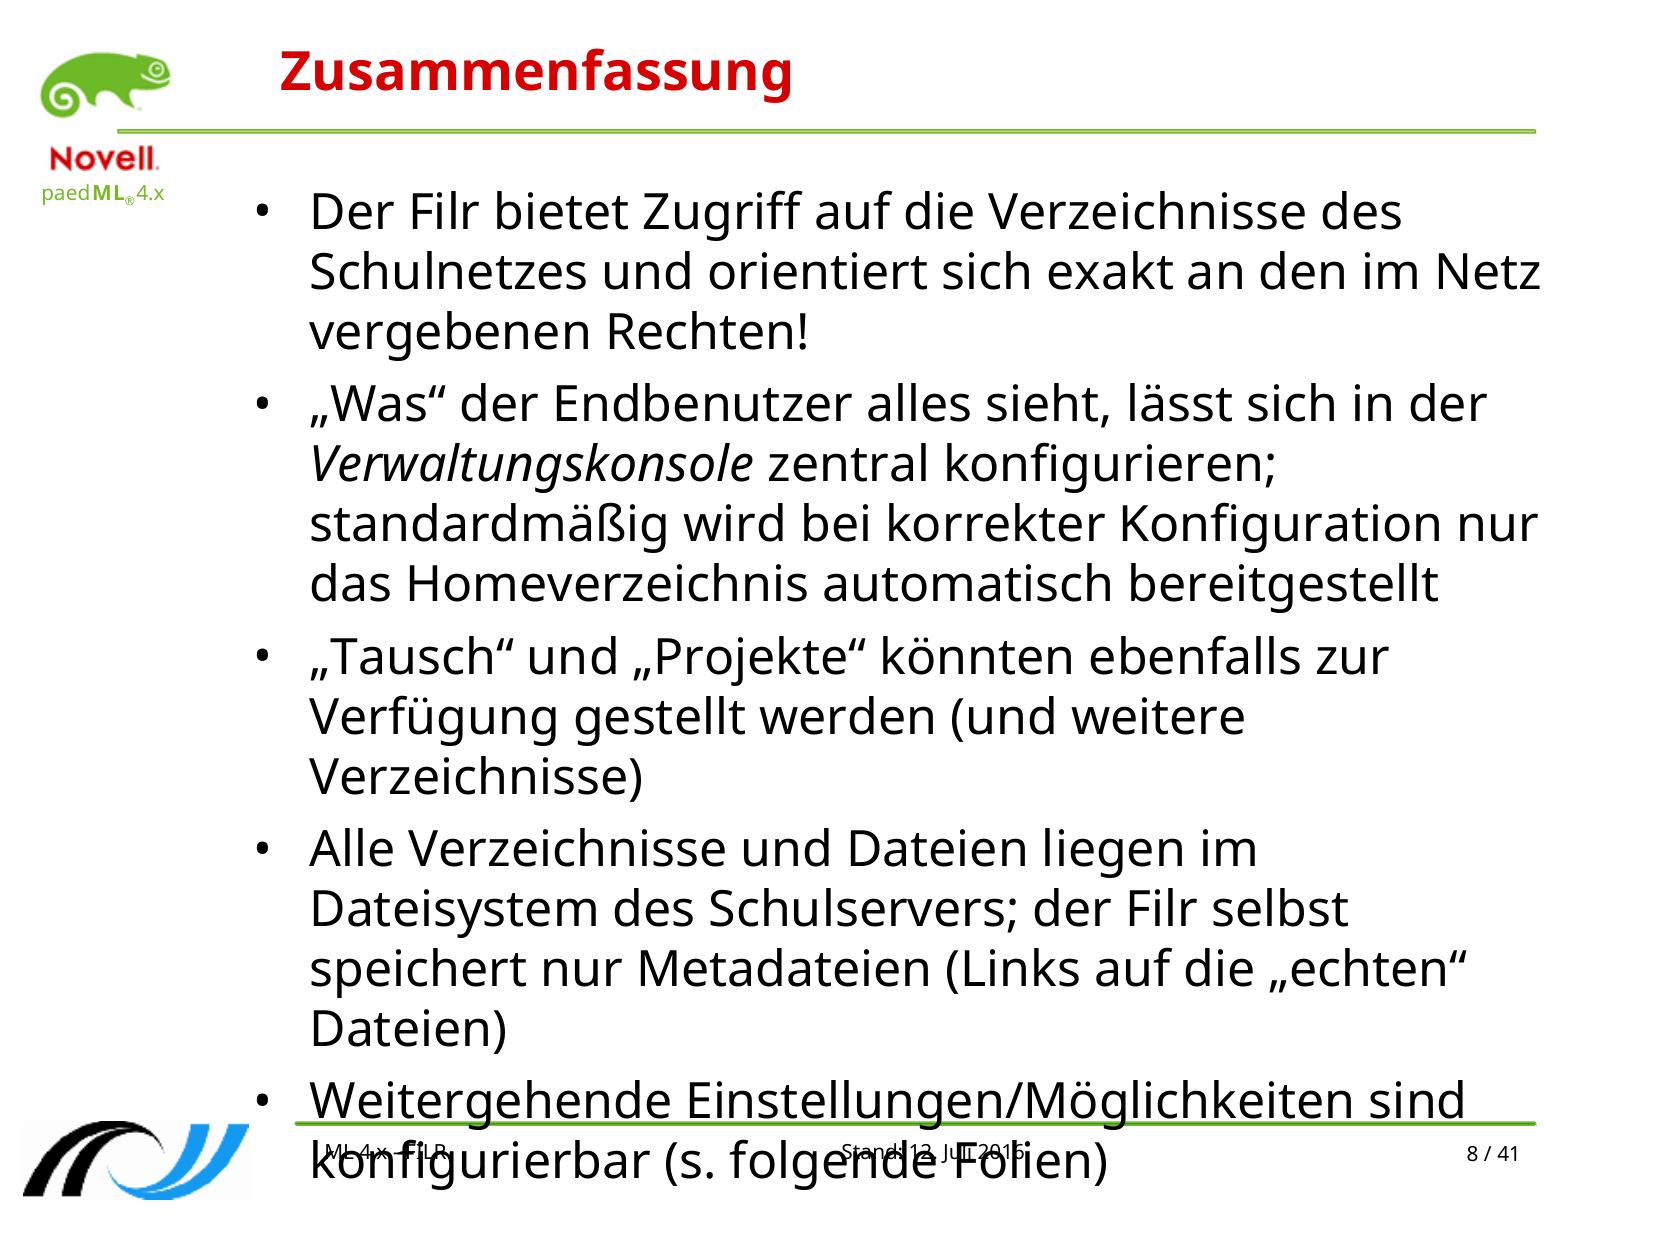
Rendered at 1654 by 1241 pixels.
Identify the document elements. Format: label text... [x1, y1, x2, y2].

picture [23, 1121, 249, 1200]
title Zusammenfassung [259, 17, 1534, 121]
list Der Filr bietet Zugriff auf die Verzeichnisse des Schulnetzes und orientiert sich exakt an den im Netz vergebenen Rechten! „Was“ der Endbenutzer alles sieht, lässt sich in der Verwaltungskonsole zentral konfigurieren; standardmäßig wird bei korrekter Konfiguration nur das Homeverzeichnis automatisch bereitgestellt „Tausch“ und „Projekte“ könnten ebenfalls zur Verfügung gestellt werden (und weitere Verzeichnisse) Alle Verzeichnisse und Dateien liegen im Dateisystem des Schulservers; der Filr selbst speichert nur Metadateien (Links auf die „echten“ Dateien) Weitergehende Einstellungen/Möglichkeiten sind konfigurierbar (s. folgende Folien) [253, 179, 1560, 1123]
picture [26, 35, 184, 193]
